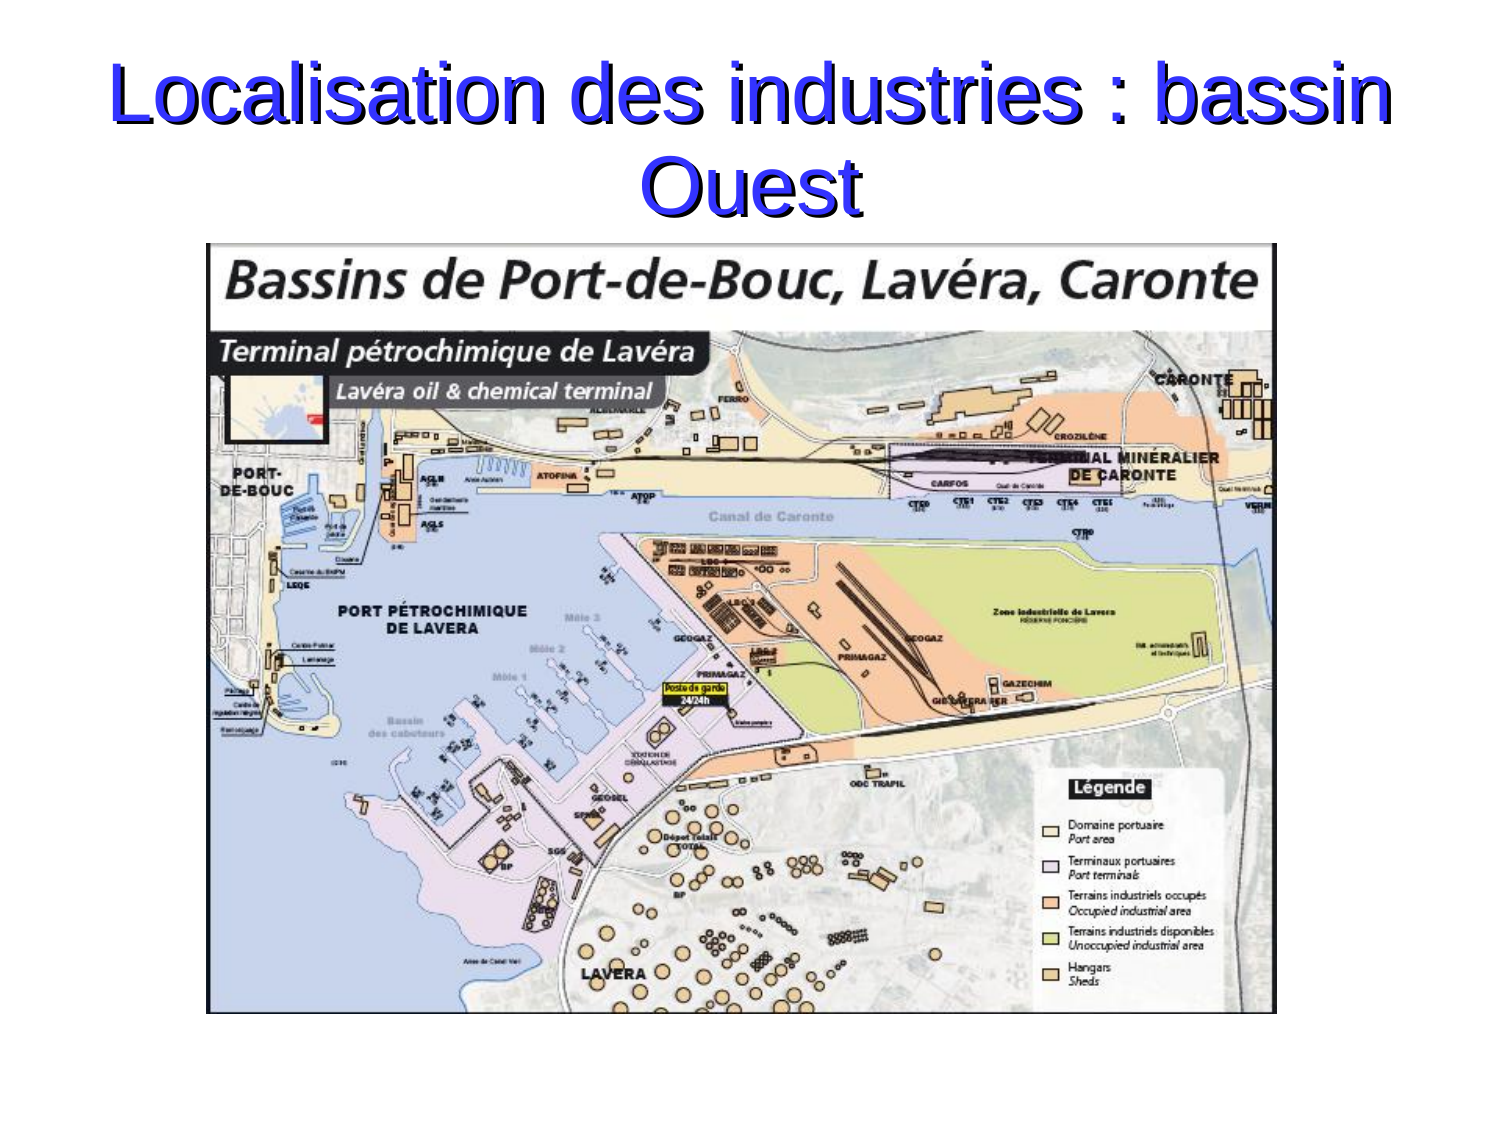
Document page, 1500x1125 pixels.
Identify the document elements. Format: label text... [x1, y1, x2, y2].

title Localisation des industries : bassin Ouest [75, 31, 1426, 247]
picture [206, 243, 1277, 1014]
